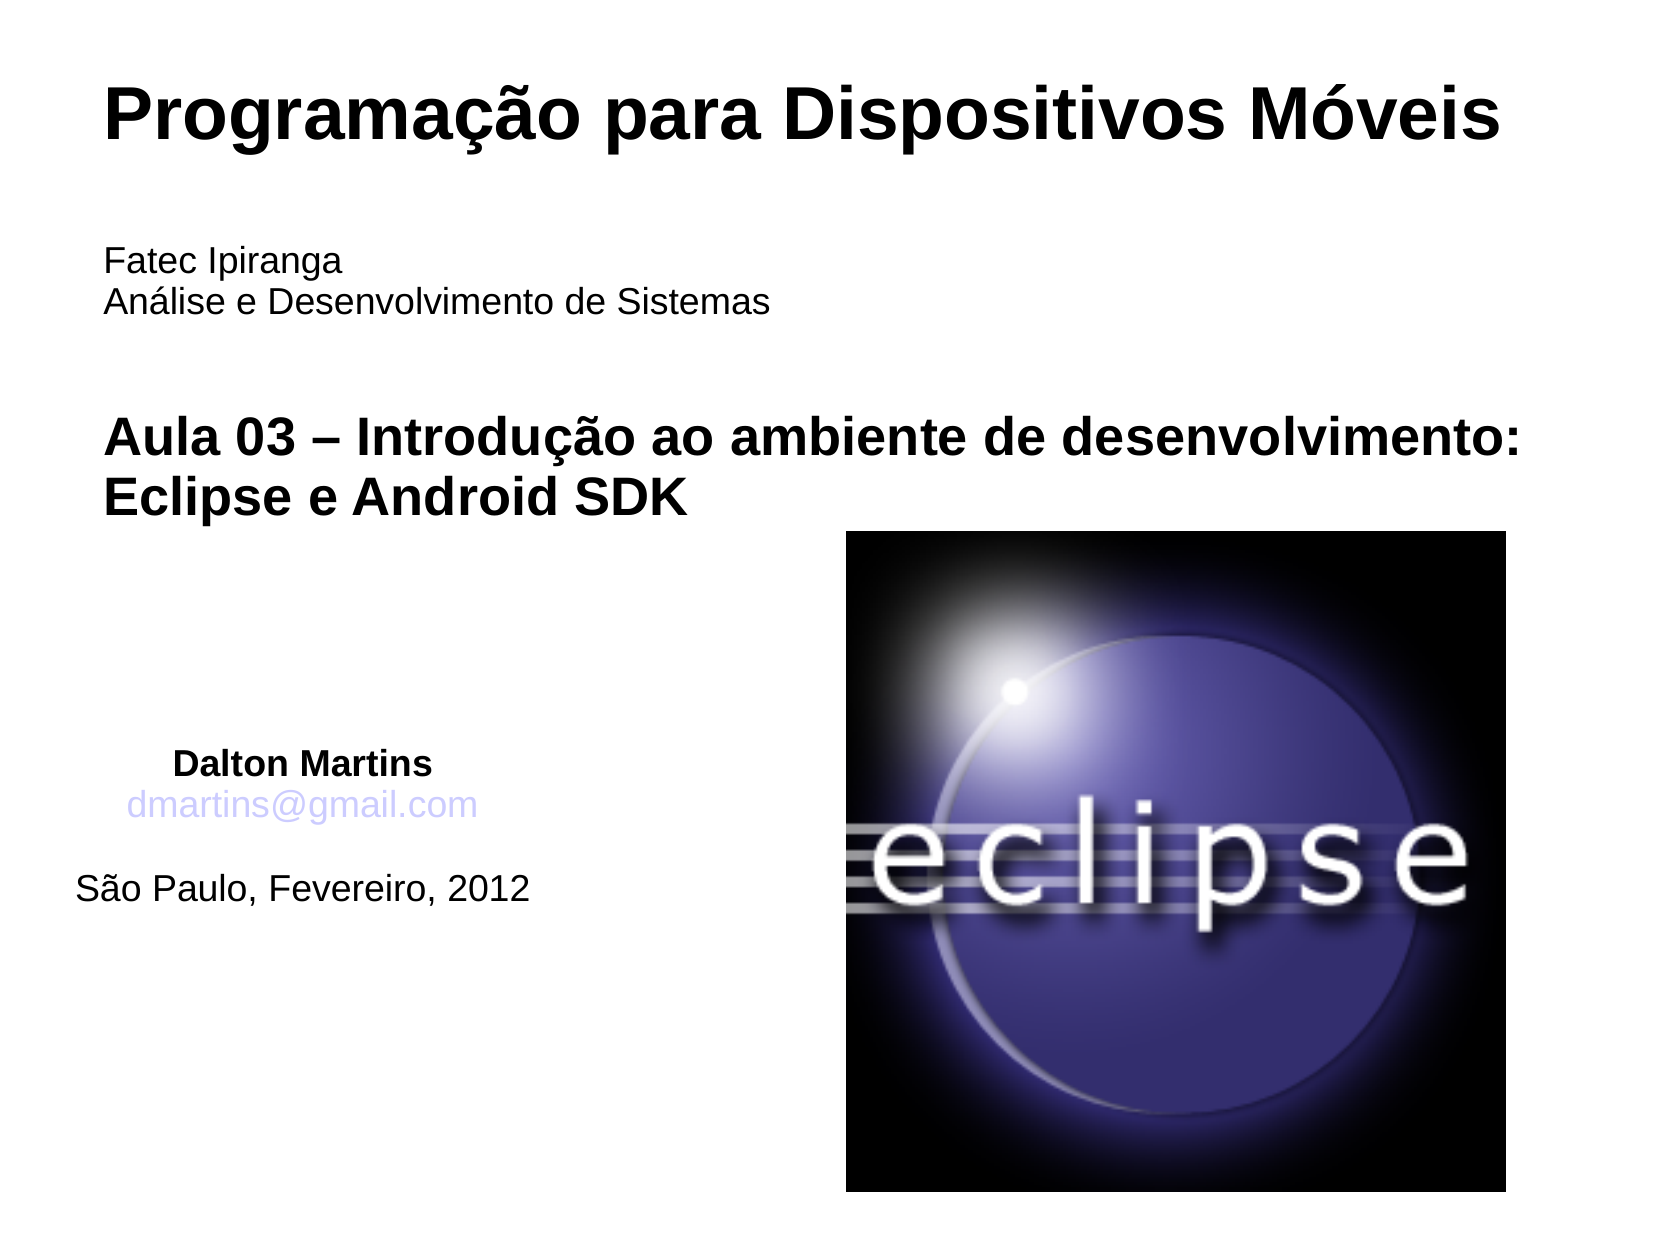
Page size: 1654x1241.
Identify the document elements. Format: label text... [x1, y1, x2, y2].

picture [846, 531, 1506, 1192]
text_box Programação para Dispositivos Móveis Fatec Ipiranga Análise e Desenvolvimento de Sistemas Aula 03 – Introdução ao ambiente de desenvolvimento: Eclipse e Android SDK [88, 59, 1625, 296]
text_box Dalton Martins dmartins@gmail.com São Paulo, Fevereiro, 2012 [88, 732, 517, 916]
